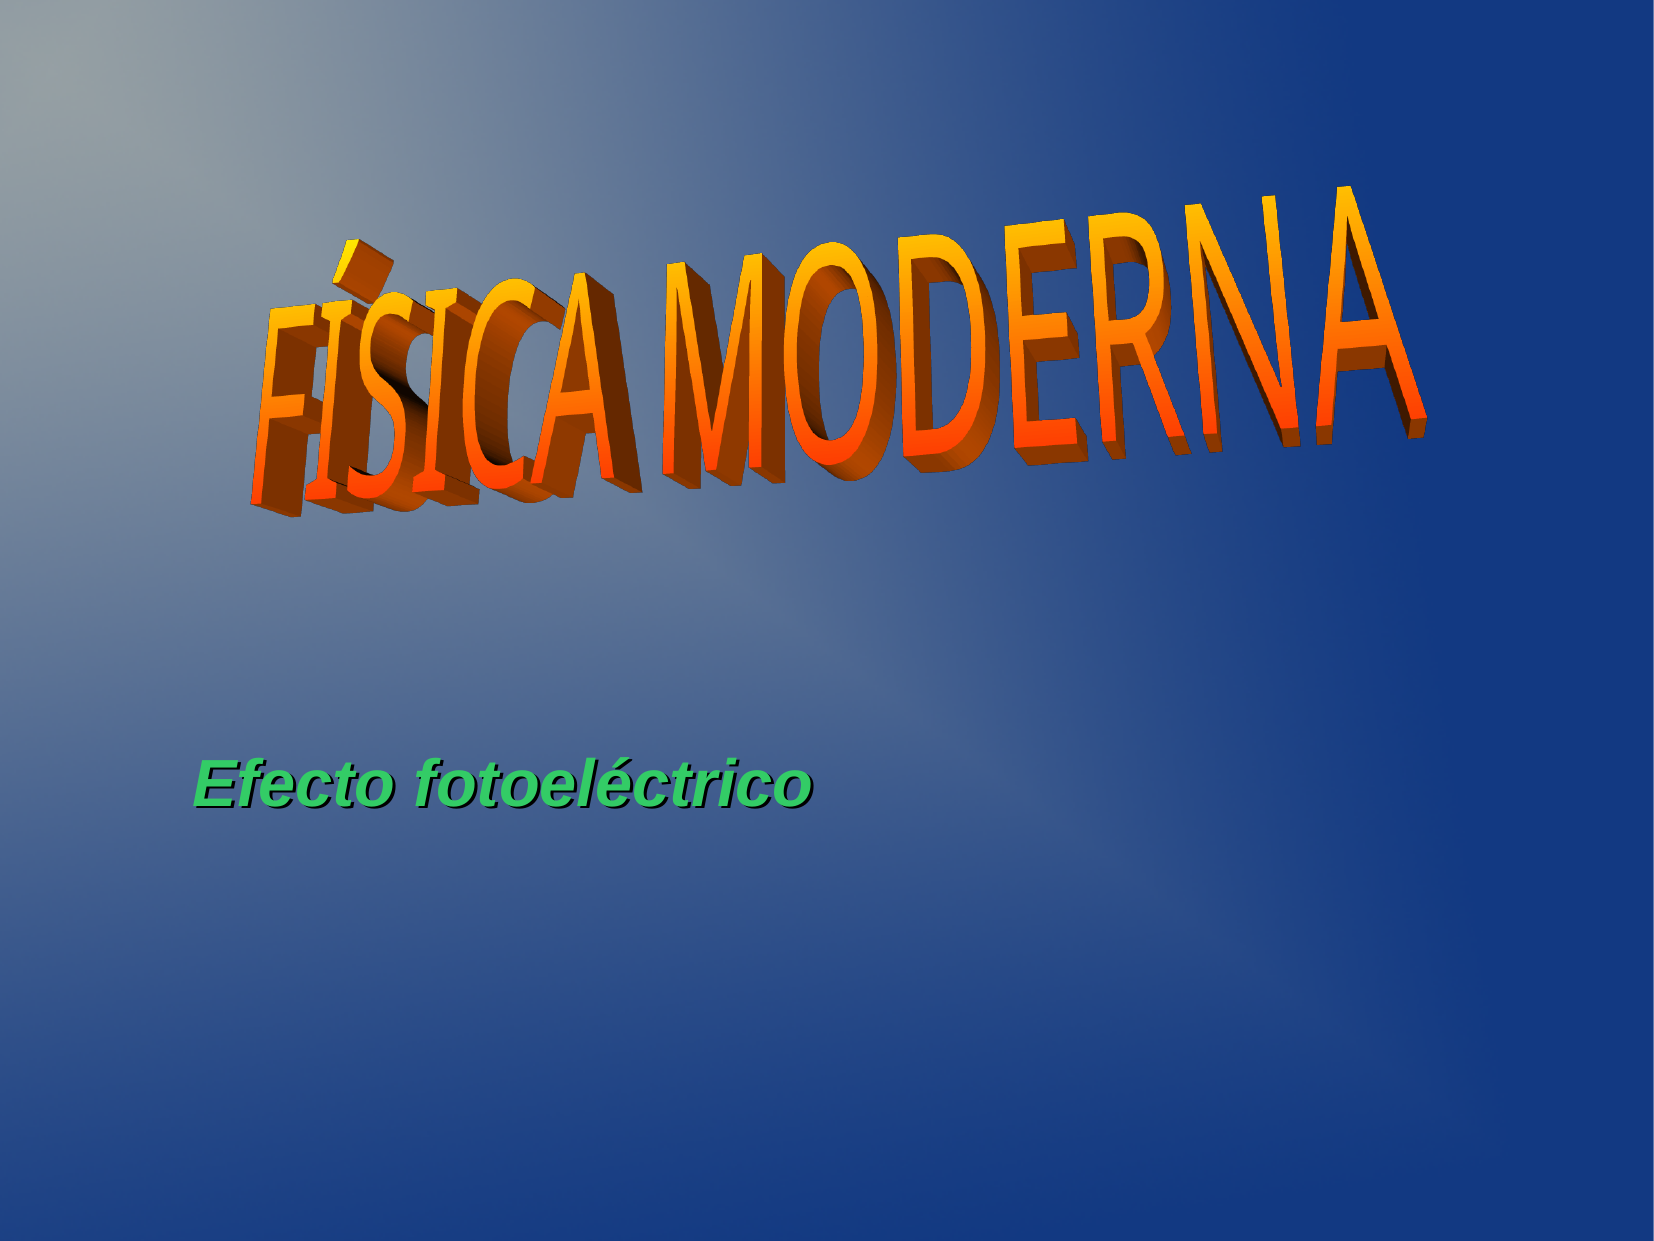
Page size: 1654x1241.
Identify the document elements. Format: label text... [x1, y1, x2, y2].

text_box Efecto fotoeléctrico [177, 651, 1359, 827]
picture [0, 0, 1654, 1241]
